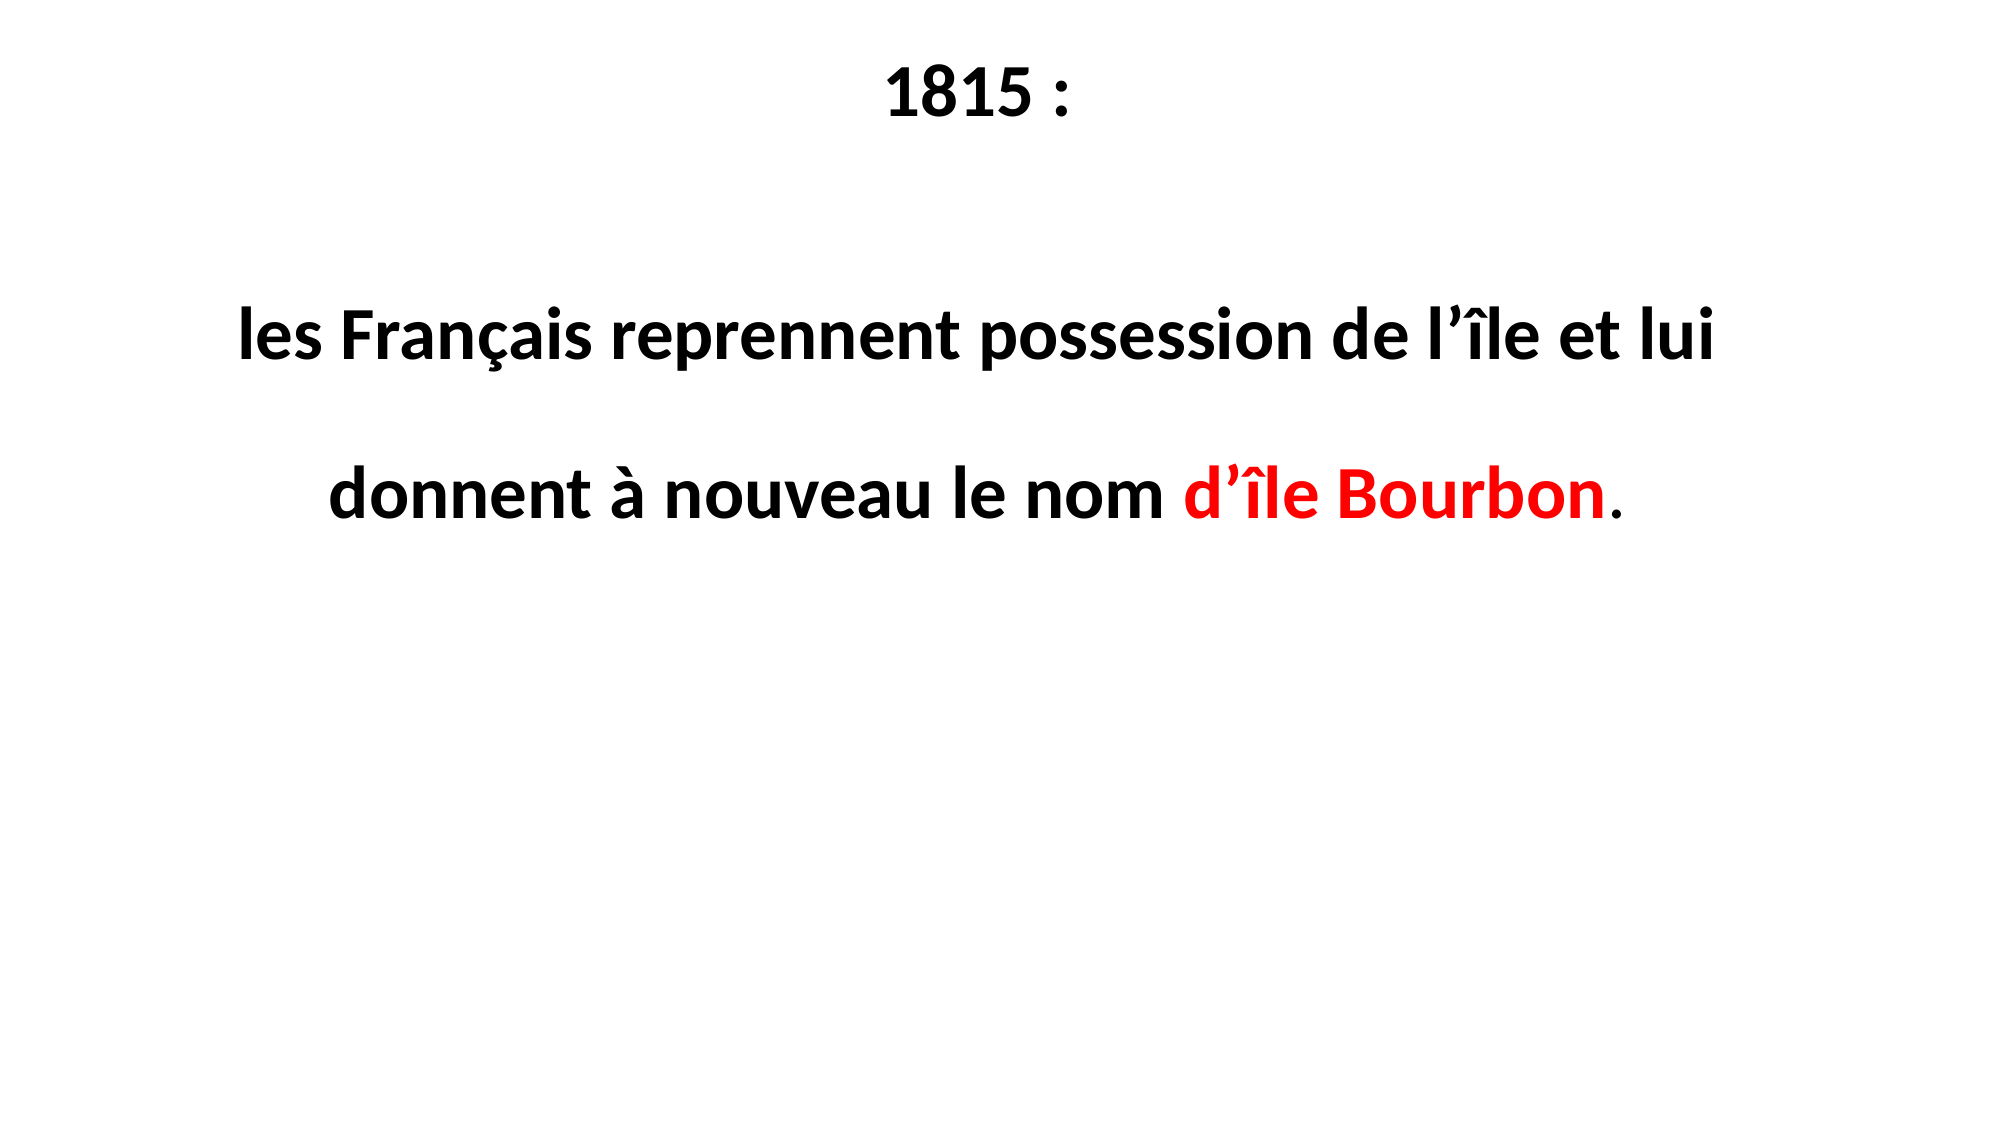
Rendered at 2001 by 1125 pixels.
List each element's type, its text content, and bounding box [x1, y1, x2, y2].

text_box 1815 : les Français reprennent possession de l’île et lui donnent à nouveau le nom d’île Bourbon. [115, 52, 1840, 653]
